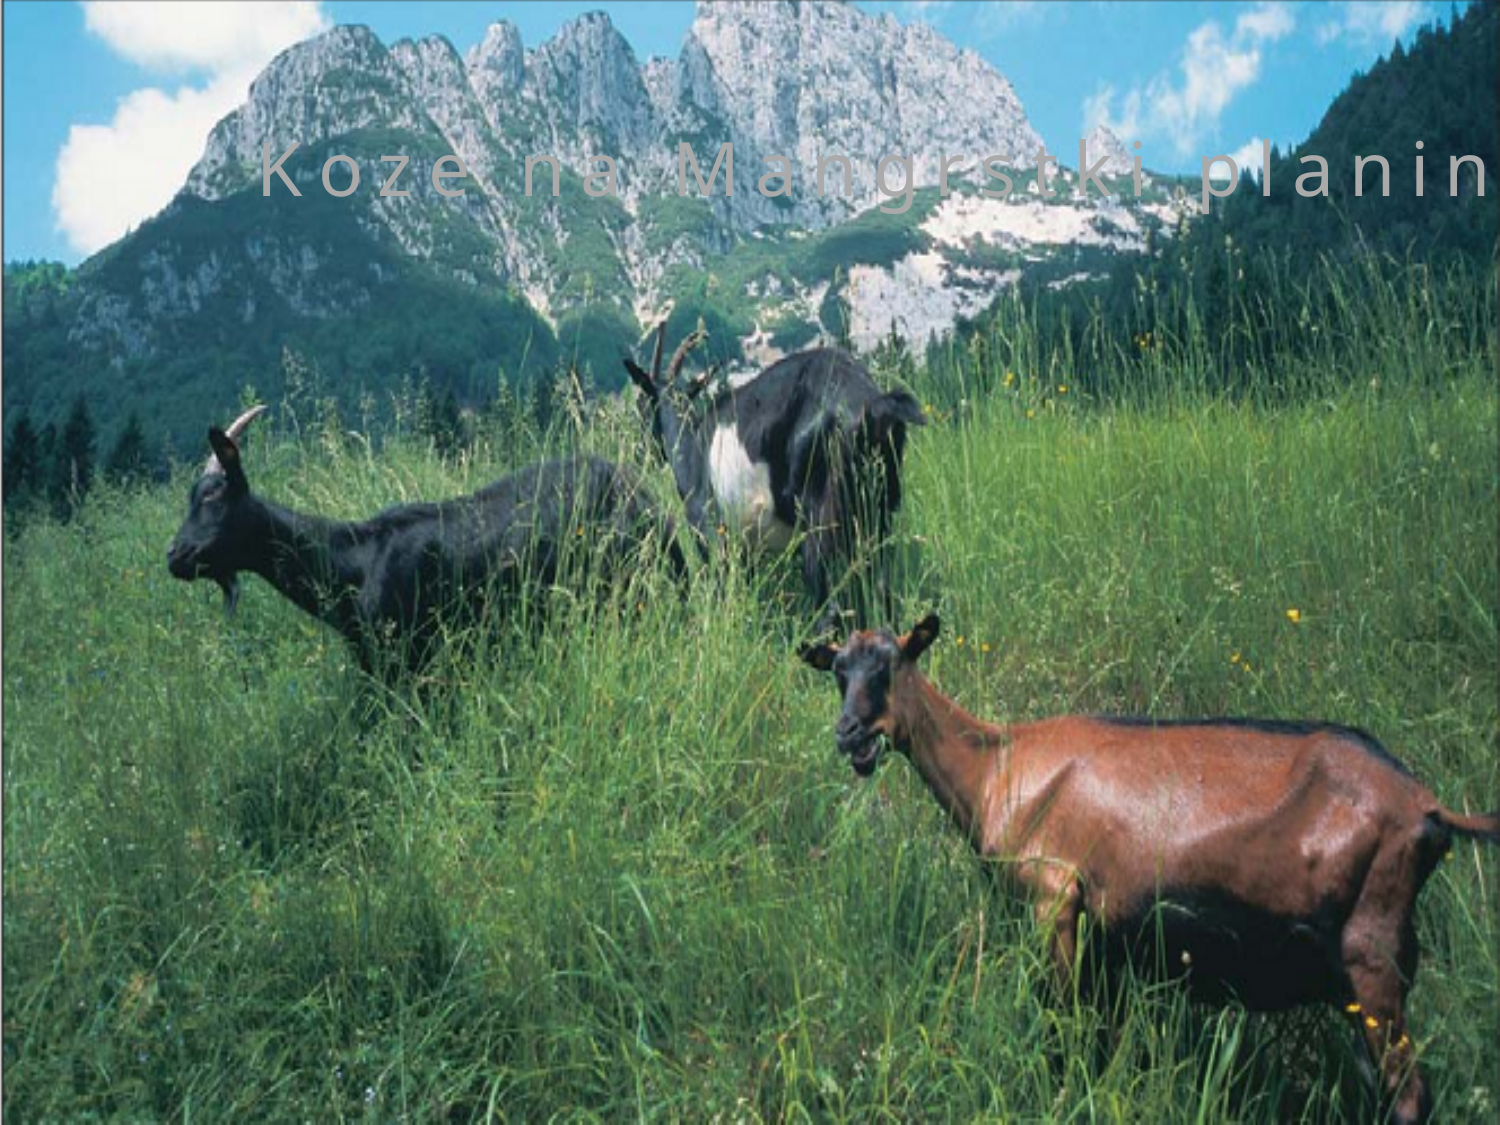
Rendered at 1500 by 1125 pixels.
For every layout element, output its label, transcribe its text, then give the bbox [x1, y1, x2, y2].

picture [0, 0, 1500, 1125]
text_box Koze na Mangrstki planini [242, 113, 1304, 220]
